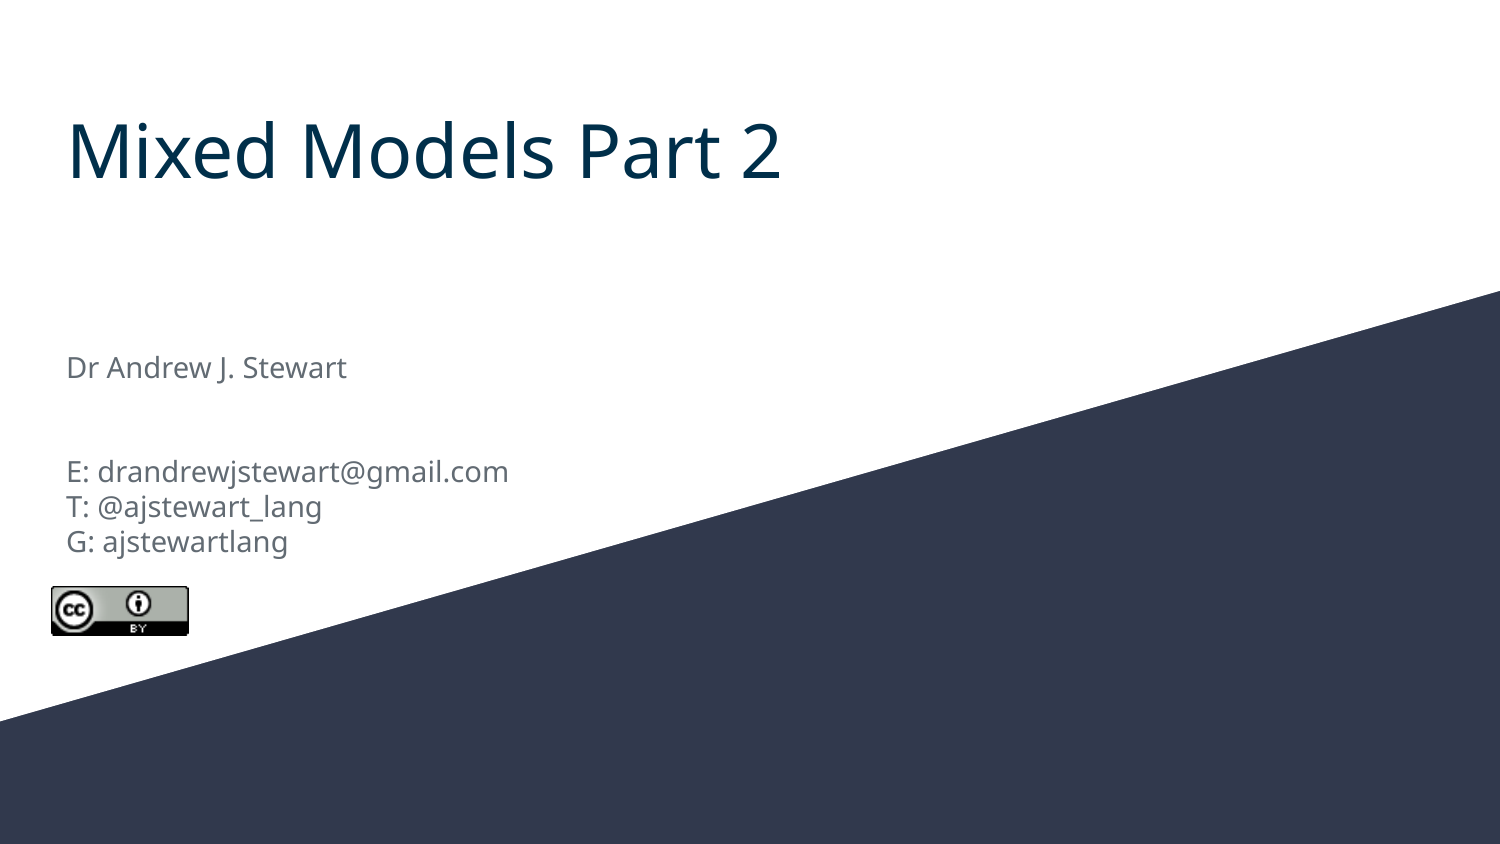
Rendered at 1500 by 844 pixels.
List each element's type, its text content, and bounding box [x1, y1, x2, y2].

title Mixed Models Part 2 [51, 88, 1449, 299]
subtitle Dr Andrew J. Stewart E: drandrewjstewart@gmail.com T: @ajstewart_lang G: ajstewartlang [51, 298, 748, 421]
picture [51, 586, 189, 636]
